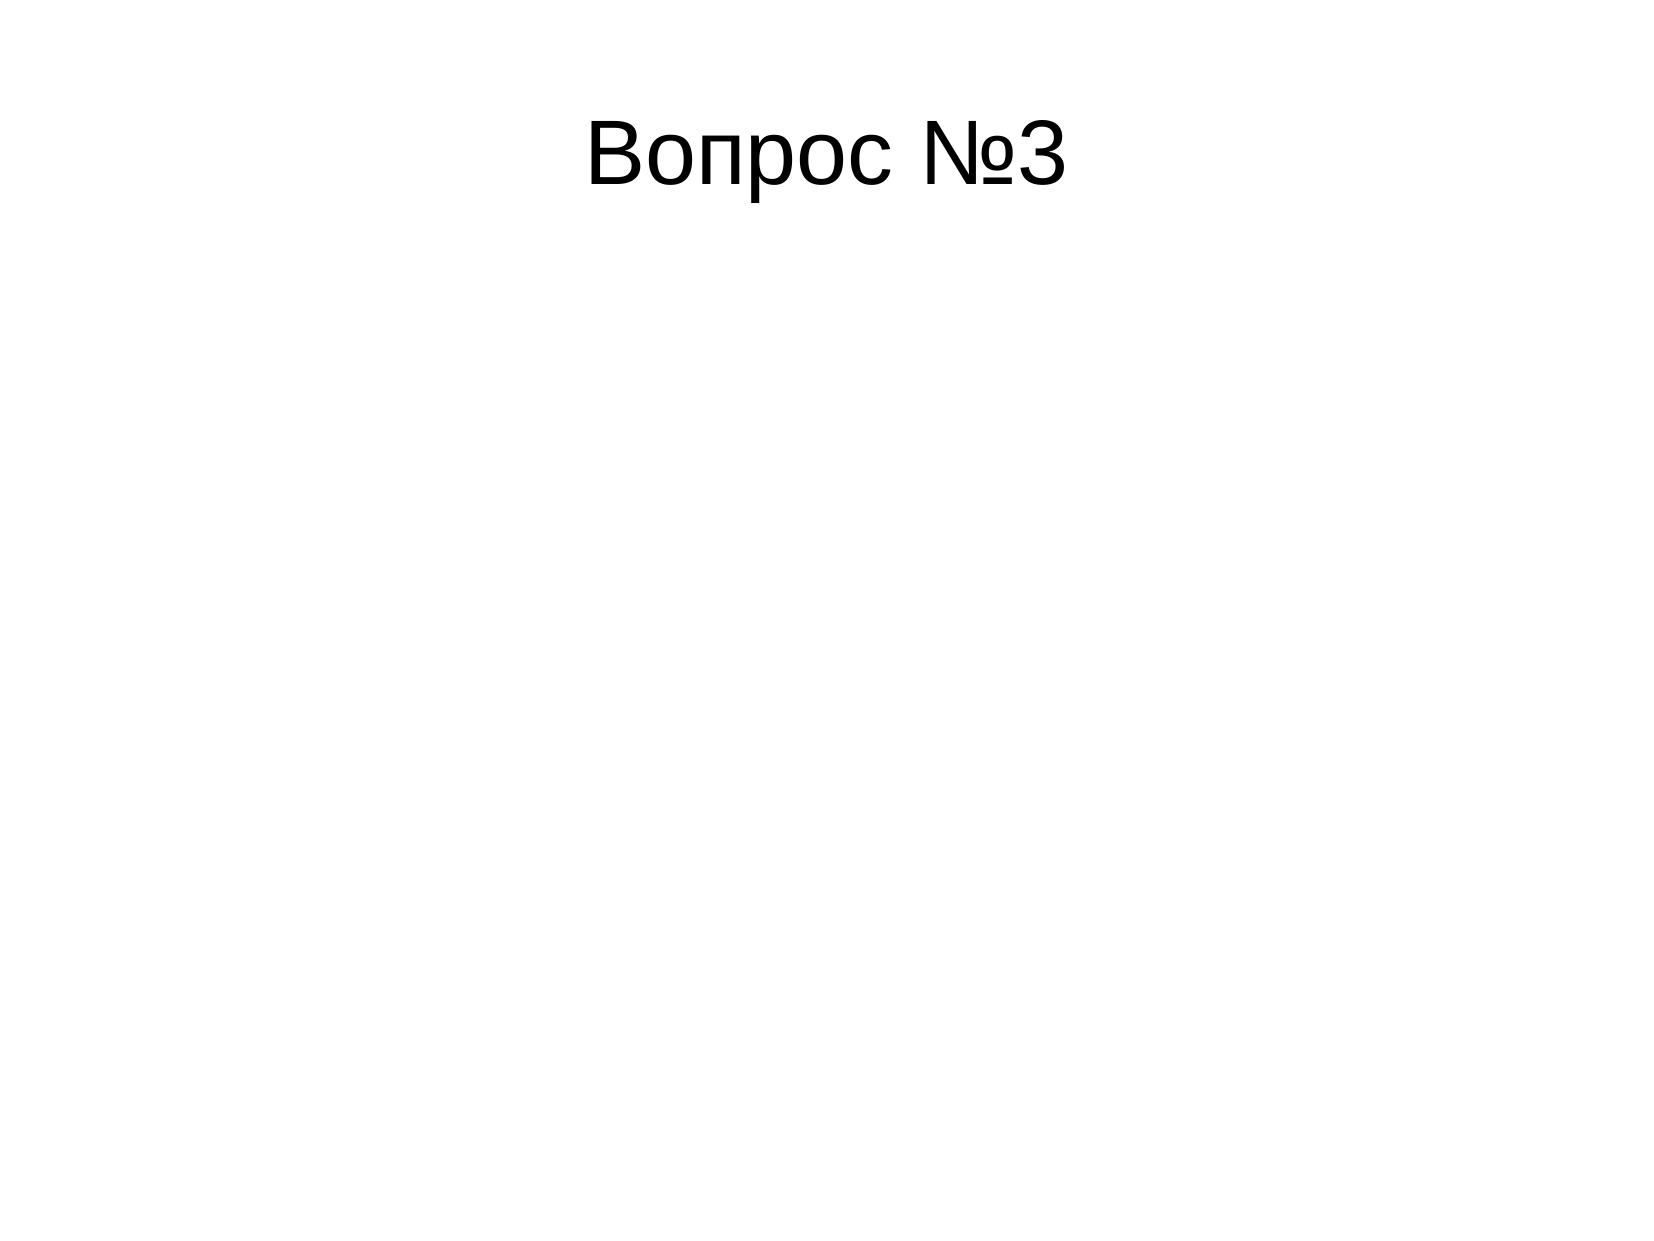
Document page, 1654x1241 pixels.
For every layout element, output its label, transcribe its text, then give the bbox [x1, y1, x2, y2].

title Вопрос №3 [82, 49, 1571, 257]
